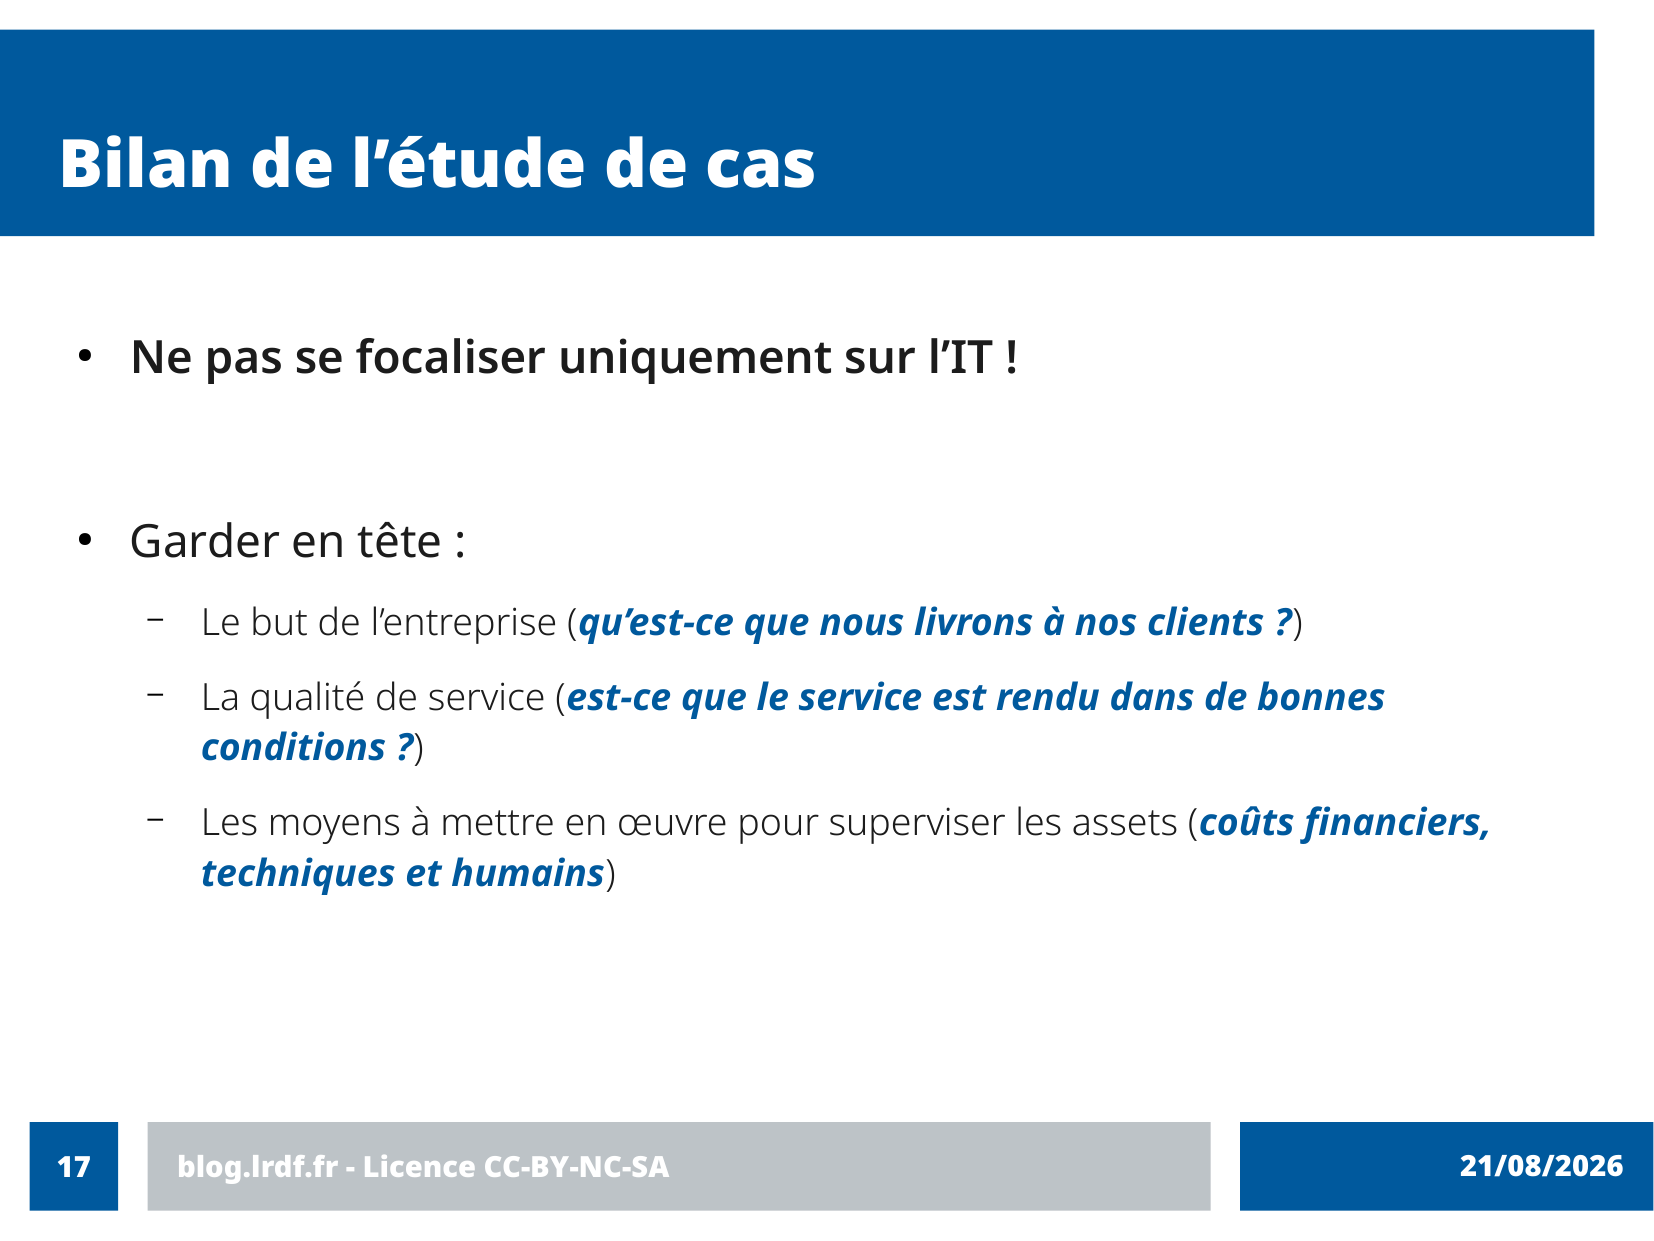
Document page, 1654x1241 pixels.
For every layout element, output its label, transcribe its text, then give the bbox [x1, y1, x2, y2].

title Bilan de l’étude de cas [59, 59, 1595, 207]
list Ne pas se focaliser uniquement sur l’IT ! Garder en tête : Le but de l’entreprise (qu’est-ce que nous livrons à nos clients ?) La qualité de service (est-ce que le service est rendu dans de bonnes conditions ?) Les moyens à mettre en œuvre pour superviser les assets (coûts financiers, techniques et humains) [59, 324, 1565, 1093]
